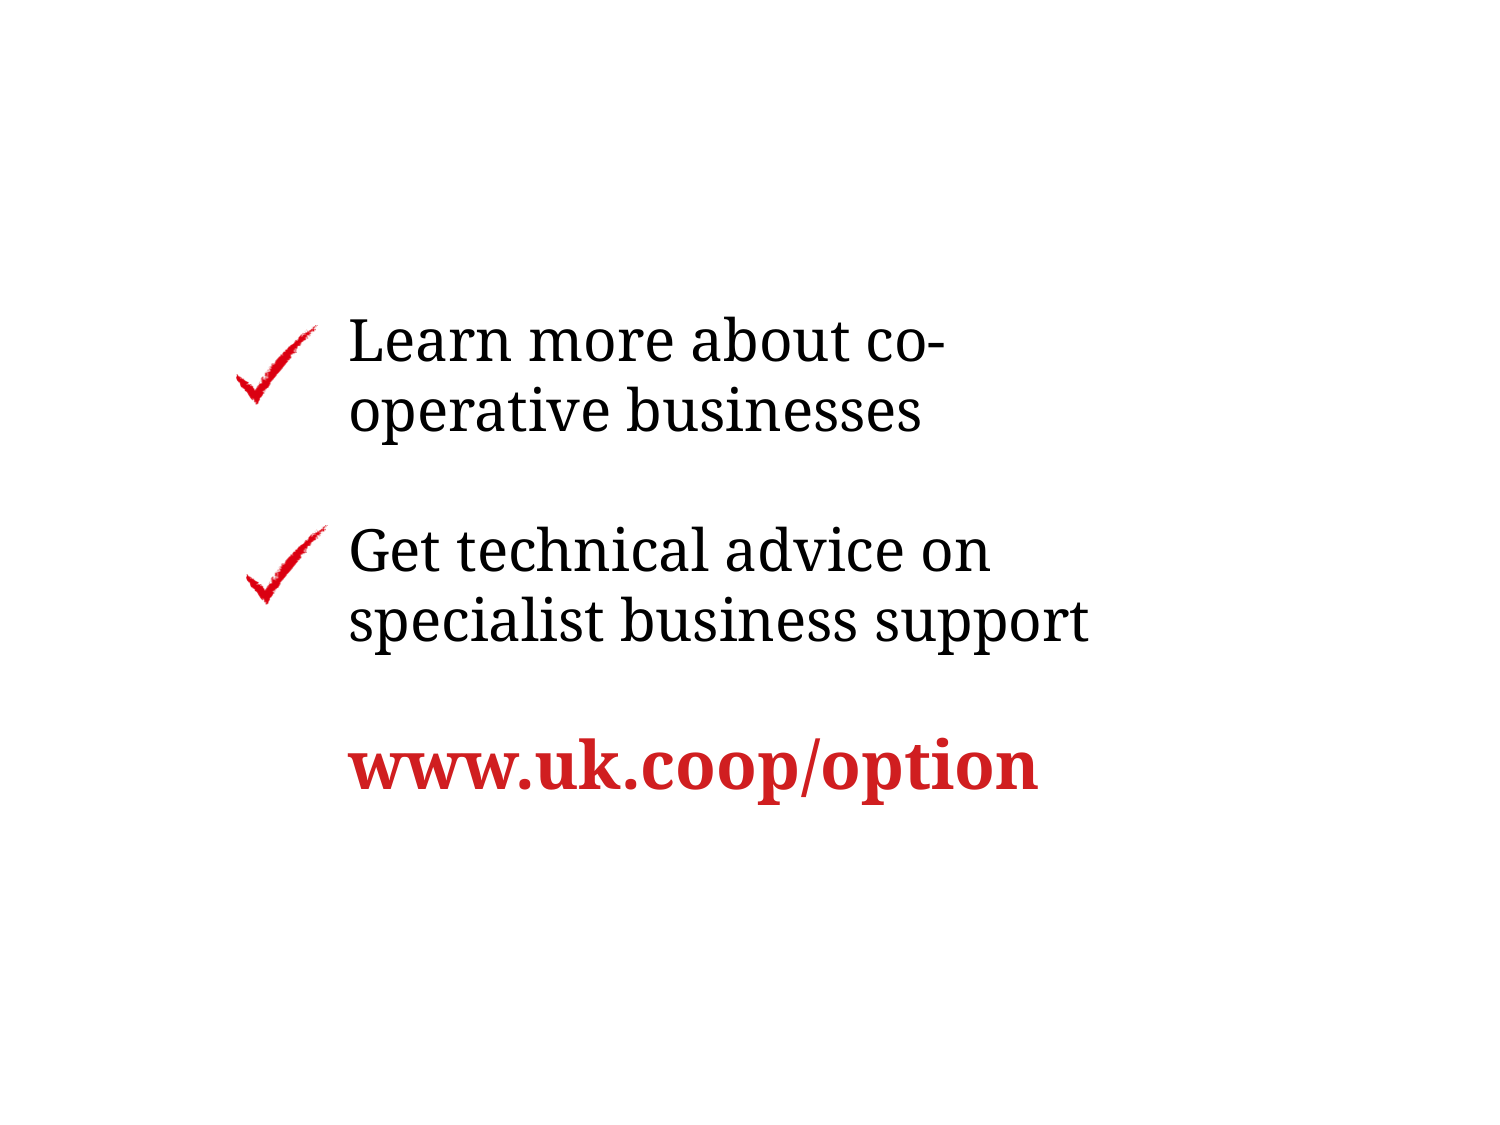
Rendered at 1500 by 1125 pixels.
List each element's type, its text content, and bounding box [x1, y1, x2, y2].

picture [236, 325, 318, 405]
text_box Learn more about co-operative businesses Get technical advice on specialist business support www.uk.coop/option [333, 295, 1214, 811]
picture [246, 525, 328, 605]
